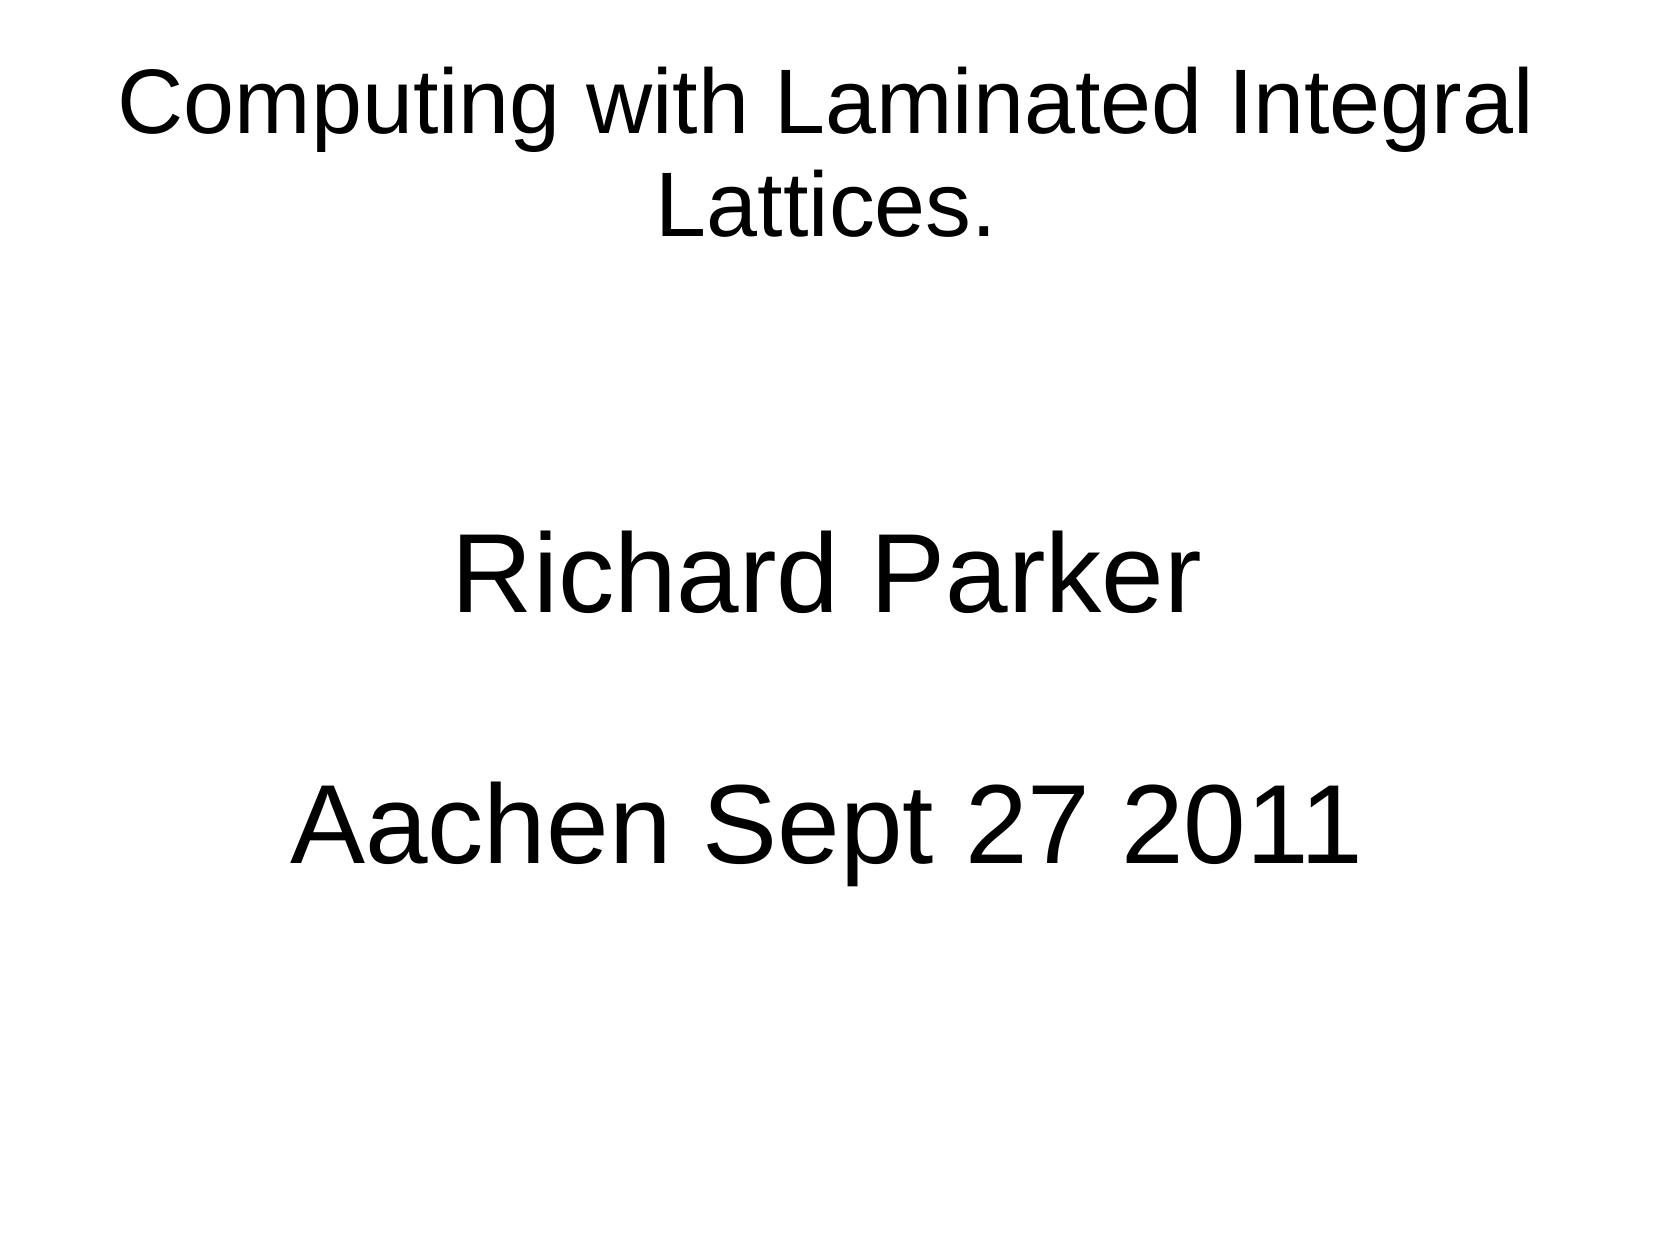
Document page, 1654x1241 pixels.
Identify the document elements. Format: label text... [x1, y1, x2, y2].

subtitle Richard Parker Aachen Sept 27 2011 [82, 297, 1571, 1102]
title Computing with Laminated Integral Lattices. [82, 50, 1571, 256]
